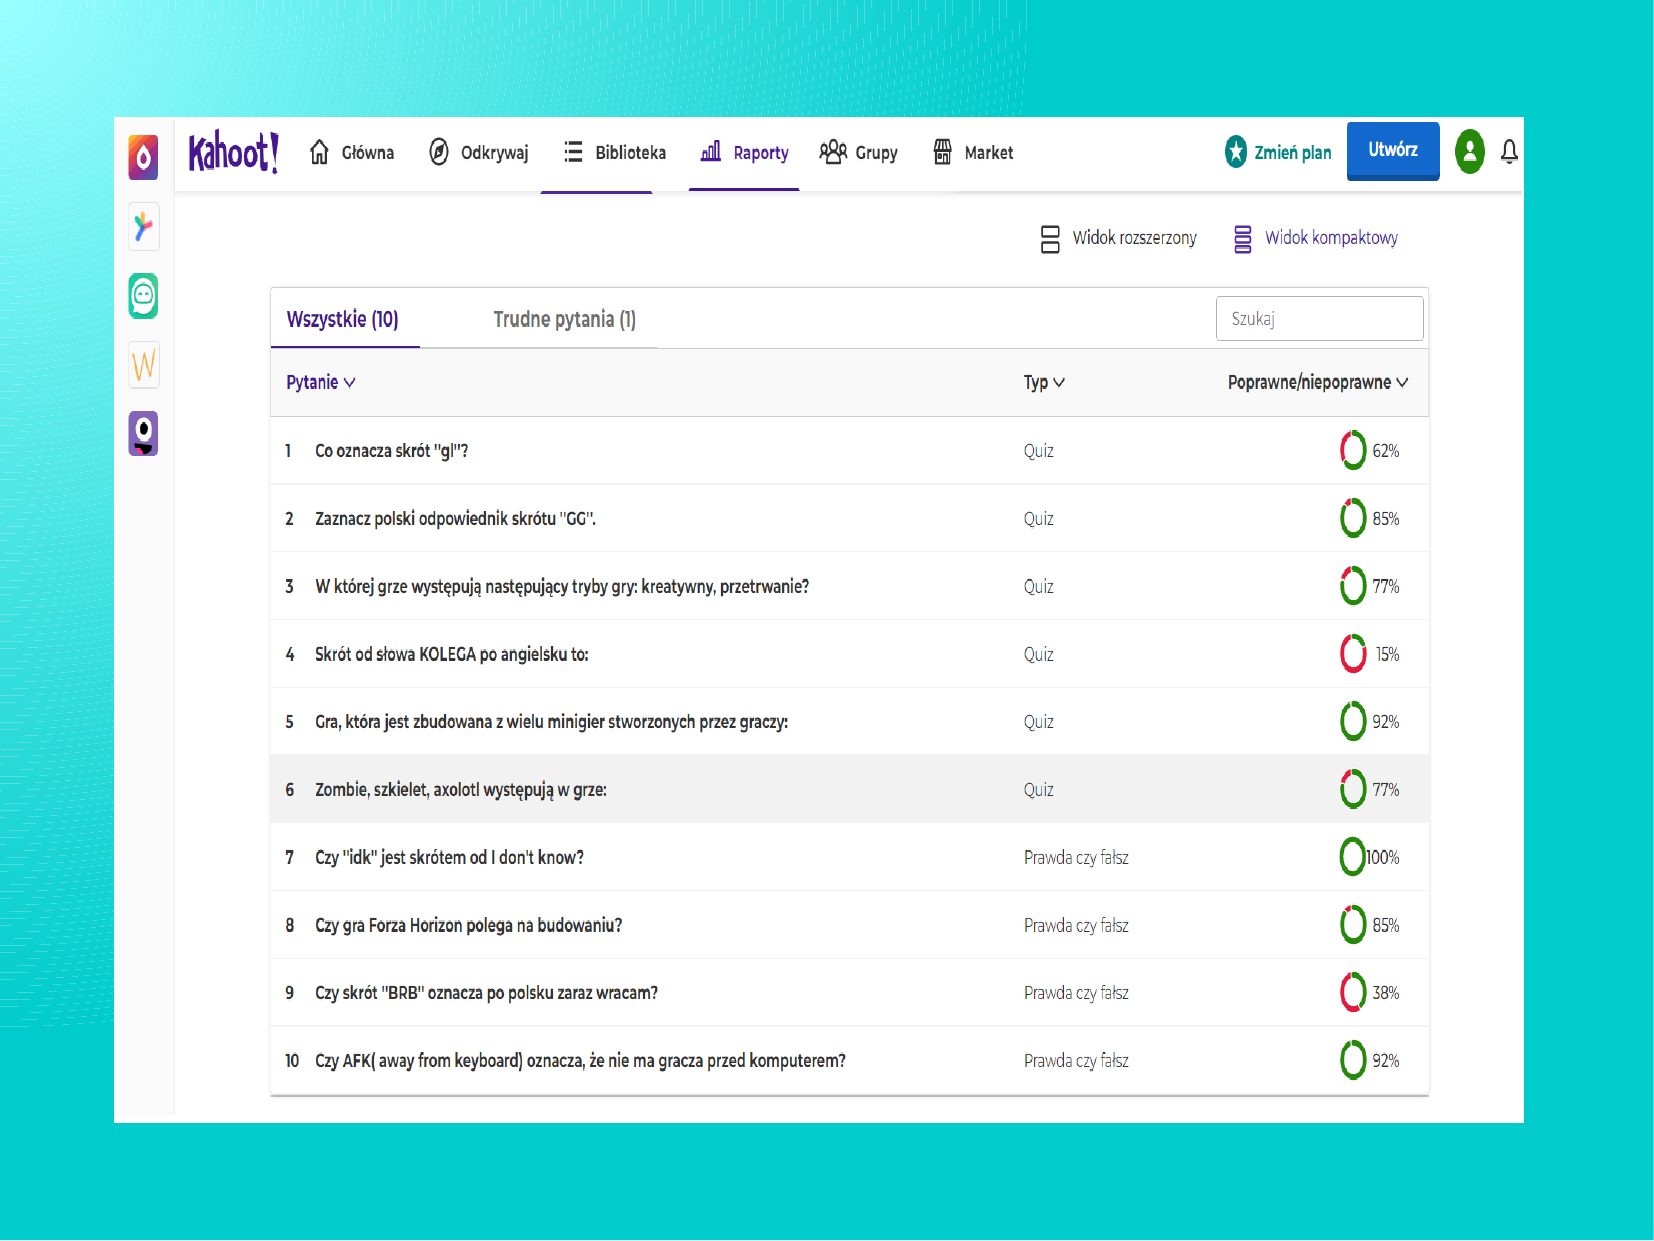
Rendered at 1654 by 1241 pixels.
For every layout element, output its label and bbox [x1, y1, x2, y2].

picture [114, 117, 1524, 1123]
